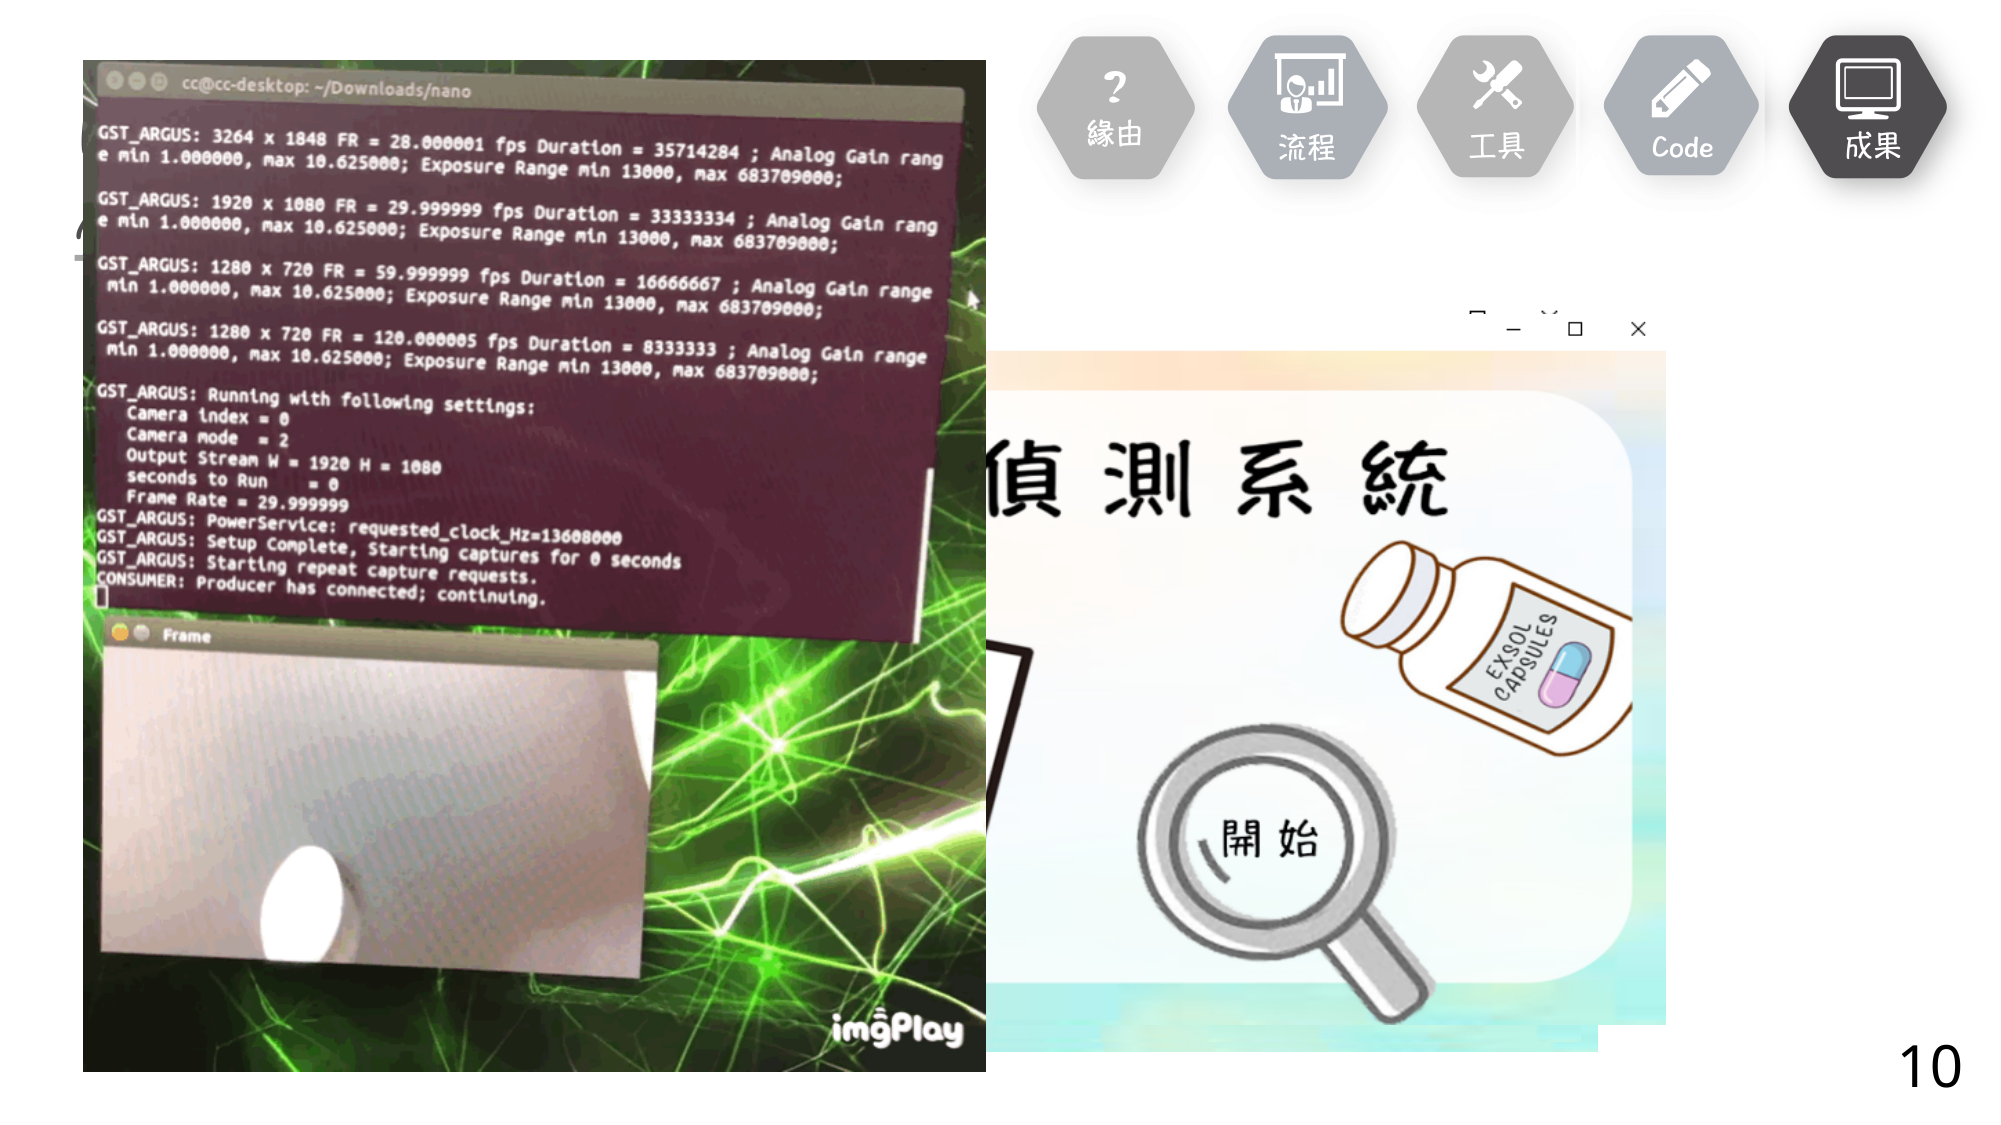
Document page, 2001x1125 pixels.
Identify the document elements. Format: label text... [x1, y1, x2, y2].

picture [1000, 0, 1997, 229]
picture [0, 22, 1666, 1072]
text_box 10 [1881, 1021, 1984, 1108]
